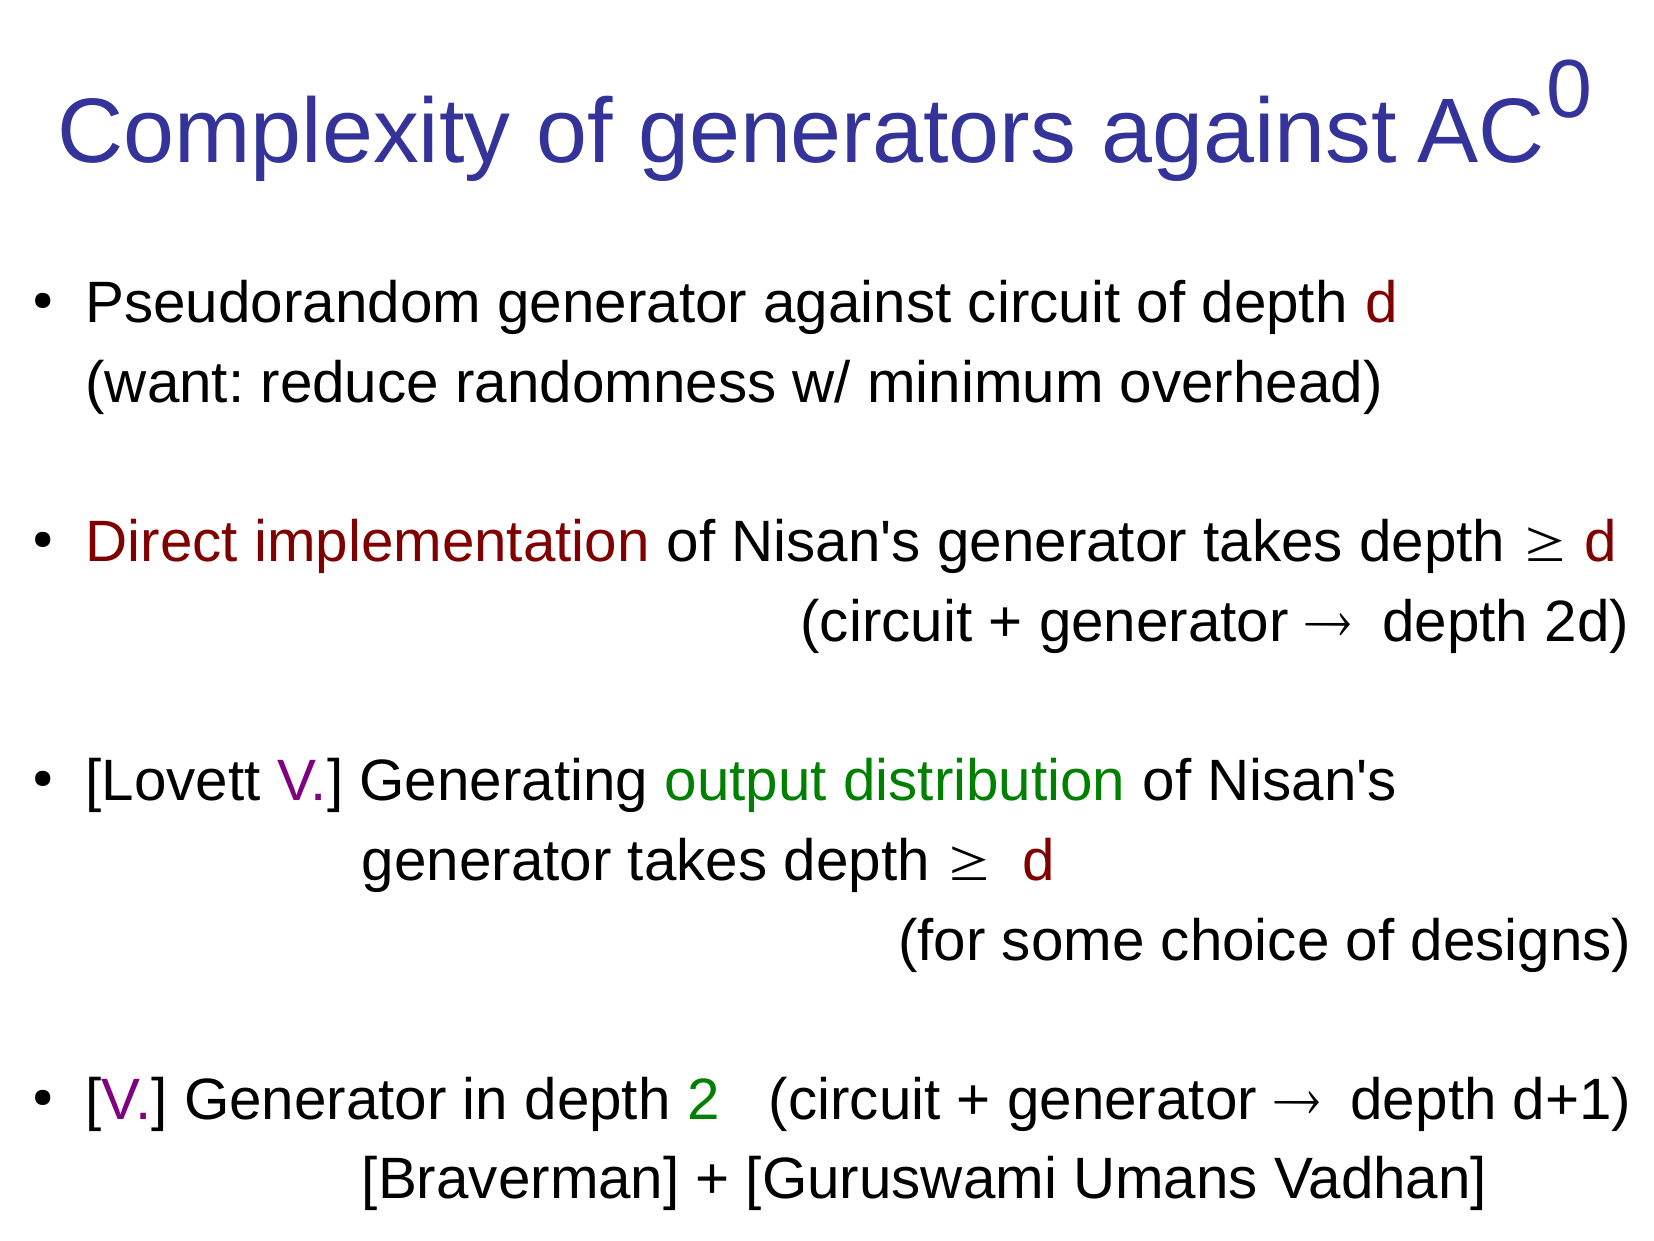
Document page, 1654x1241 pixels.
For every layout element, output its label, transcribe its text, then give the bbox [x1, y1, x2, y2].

list Pseudorandom generator against circuit of depth d (want: reduce randomness w/ minimum overhead) Direct implementation of Nisan's generator takes depth  d (circuit + generator  depth 2d) [Lovett V.] Generating output distribution of Nisan's generator takes depth  d (for some choice of designs) [V.] Generator in depth 2 (circuit + generator  depth d+1) [Braverman] + [Guruswami Umans Vadhan] [0, 262, 1654, 1241]
title Complexity of generators against AC0 [37, 0, 1613, 226]
